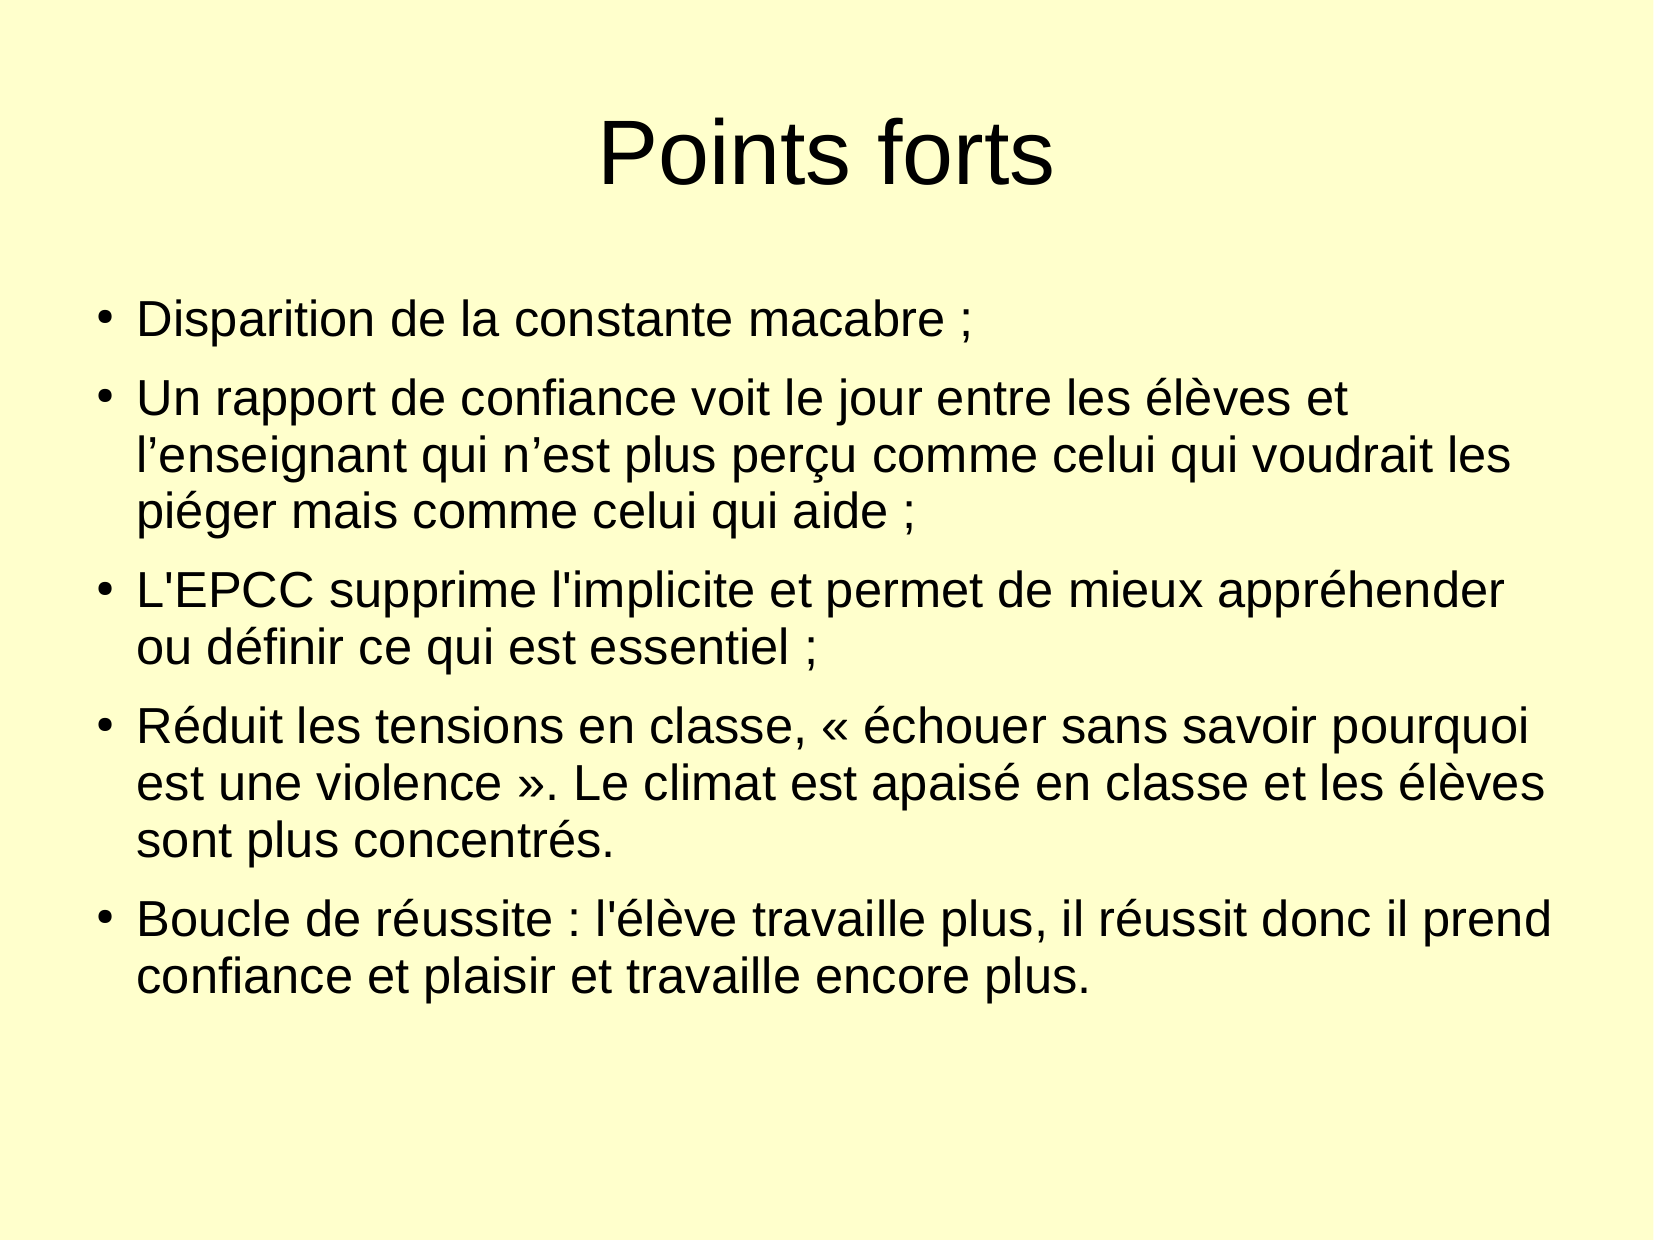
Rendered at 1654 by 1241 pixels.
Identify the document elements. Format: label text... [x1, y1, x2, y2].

list Disparition de la constante macabre ; Un rapport de confiance voit le jour entre les élèves et l’enseignant qui n’est plus perçu comme celui qui voudrait les piéger mais comme celui qui aide ; L'EPCC supprime l'implicite et permet de mieux appréhender ou définir ce qui est essentiel ; Réduit les tensions en classe, « échouer sans savoir pourquoi est une violence ». Le climat est apaisé en classe et les élèves sont plus concentrés. Boucle de réussite : l'élève travaille plus, il réussit donc il prend confiance et plaisir et travaille encore plus. [82, 290, 1571, 1010]
title Points forts [82, 49, 1571, 257]
